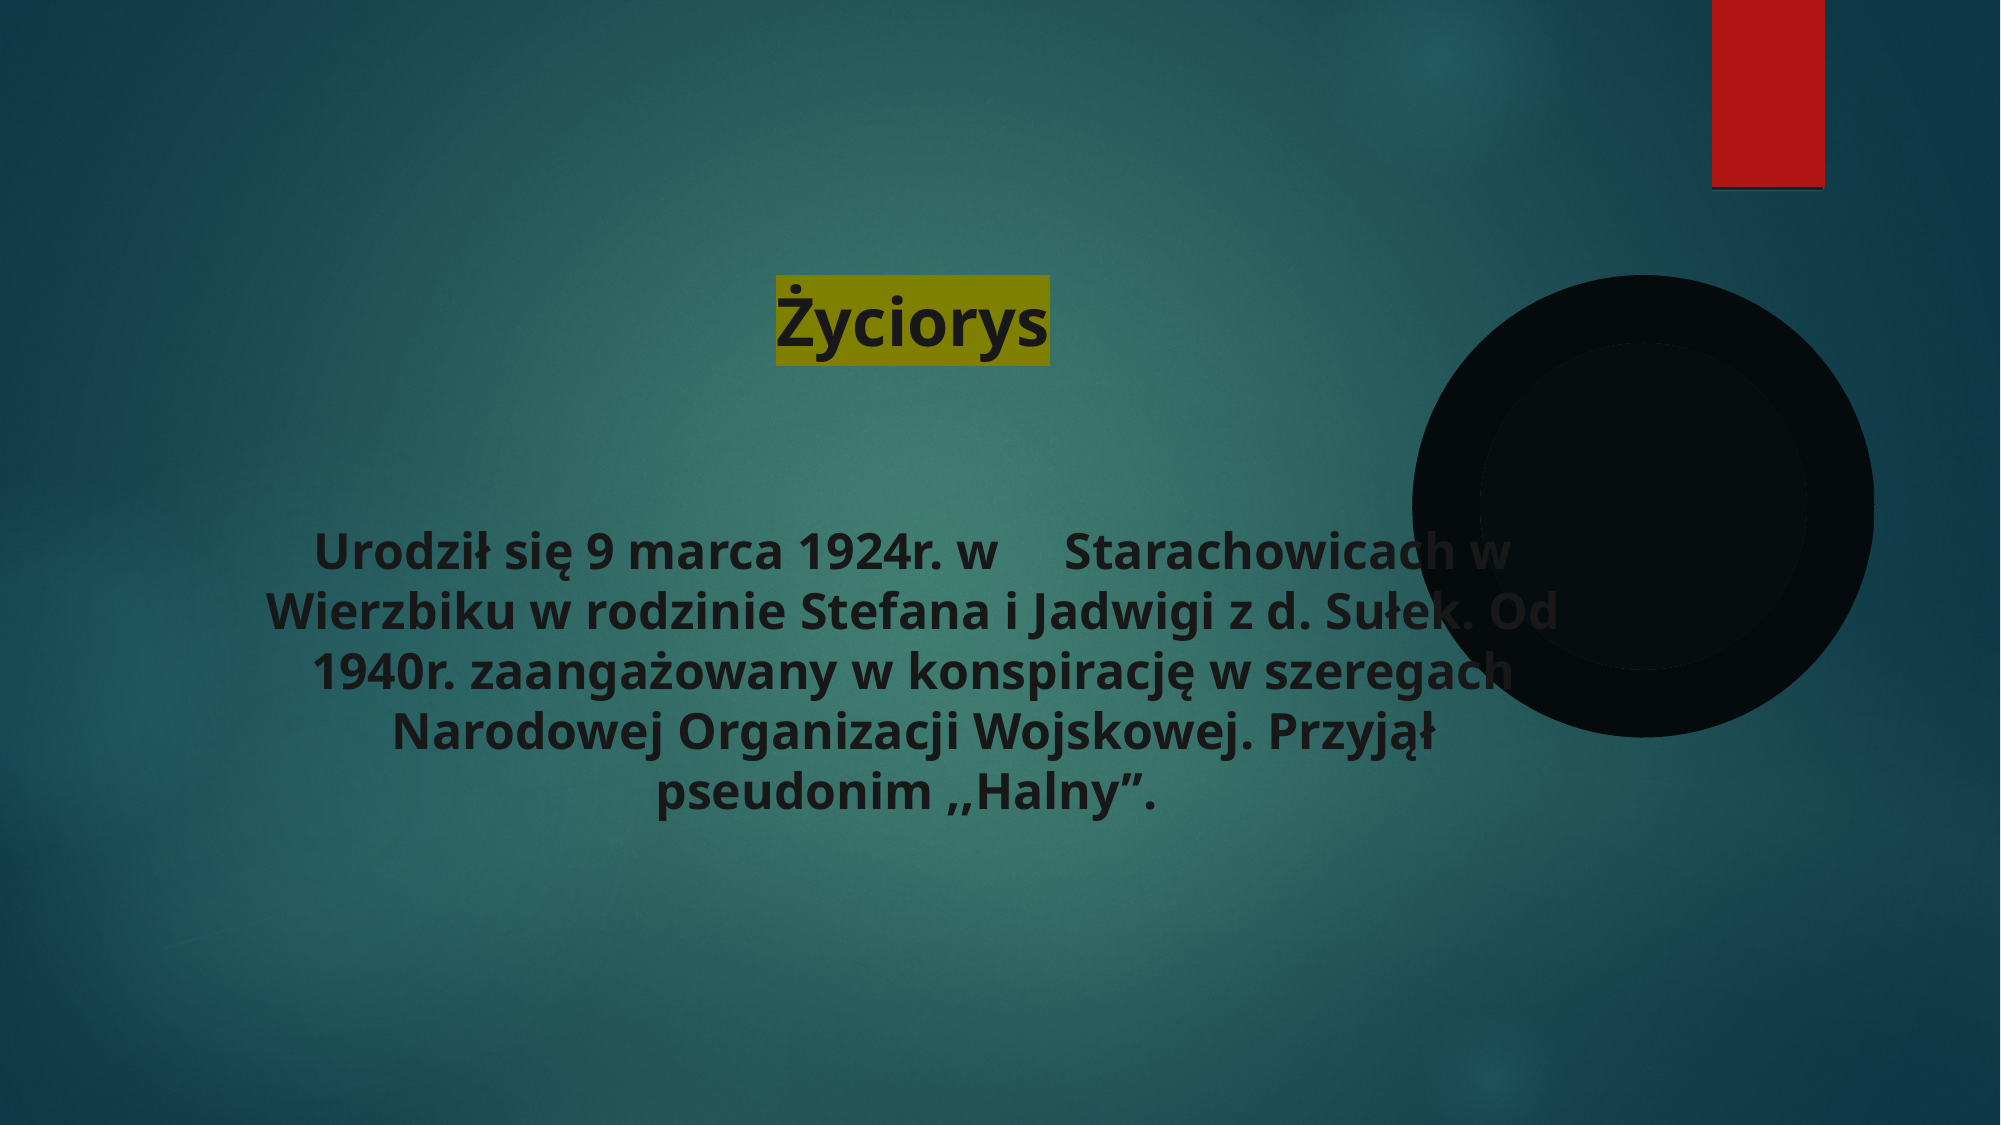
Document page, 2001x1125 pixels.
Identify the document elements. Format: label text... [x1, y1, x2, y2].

title Życiorys Urodził się 9 marca 1924r. w Starachowicach w Wierzbiku w rodzinie Stefana i Jadwigi z d. Sułek. Od 1940r. zaangażowany w konspirację w szeregach Narodowej Organizacji Wojskowej. Przyjął pseudonim ,,Halny’’. [189, 37, 1638, 888]
